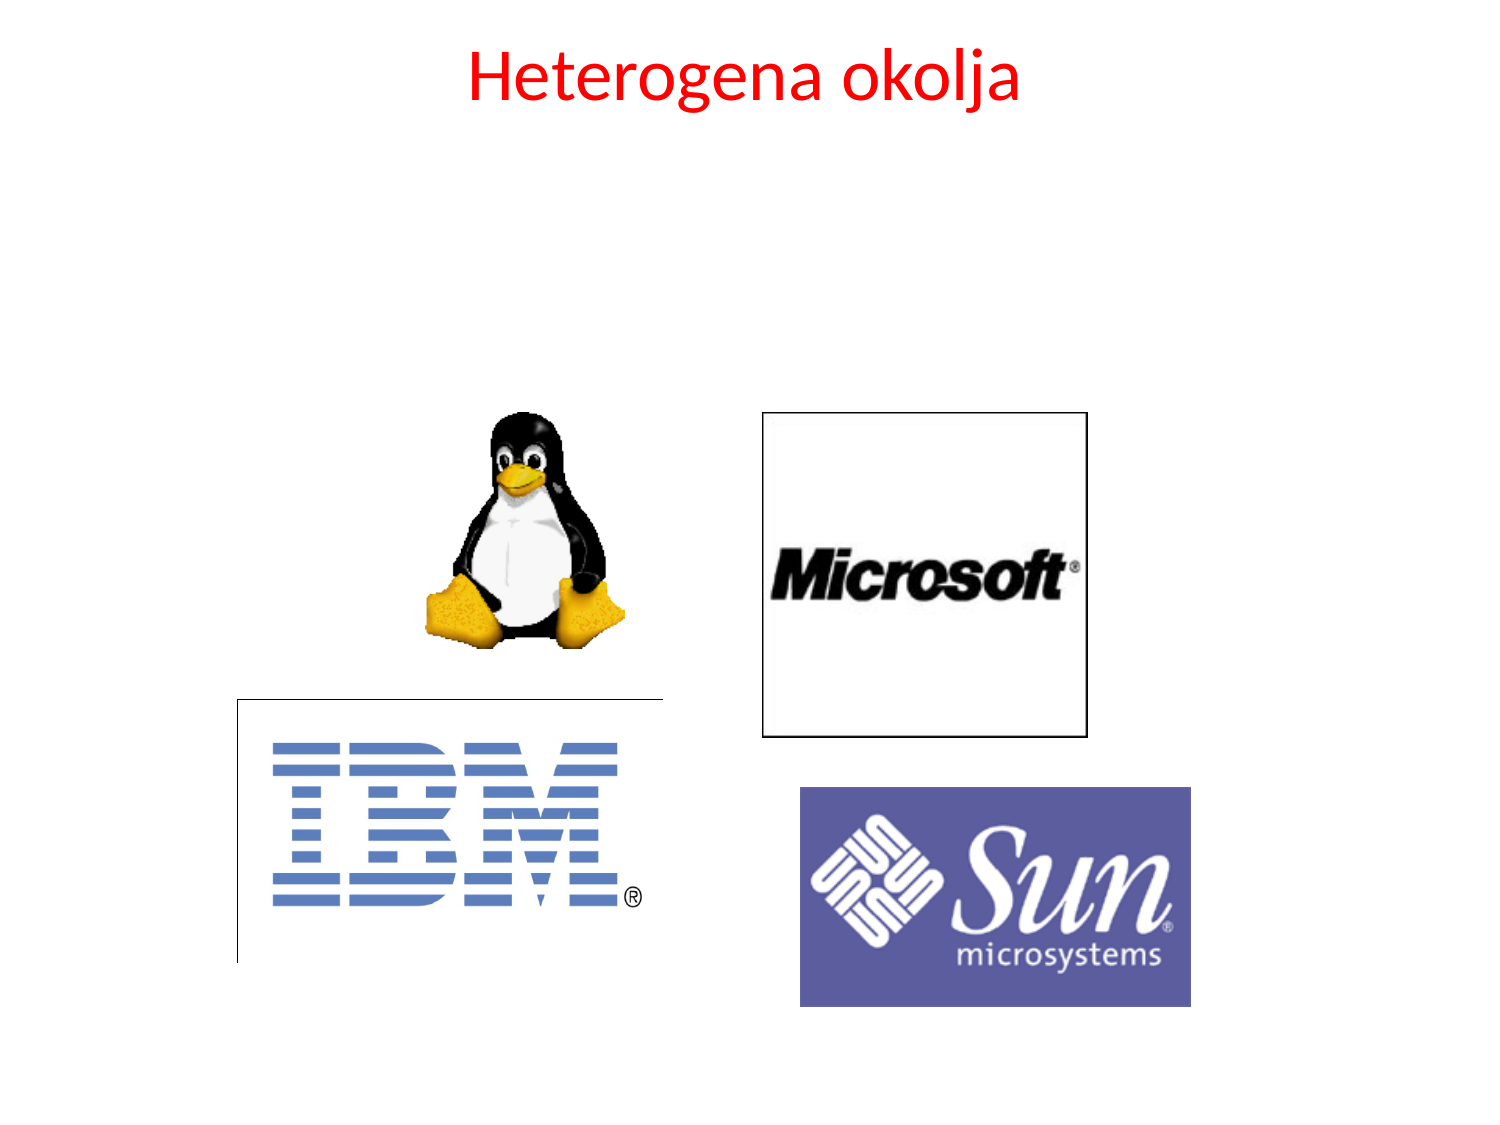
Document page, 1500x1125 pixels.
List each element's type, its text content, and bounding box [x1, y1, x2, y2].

title Heterogena okolja [70, 0, 1421, 141]
picture [762, 412, 1088, 738]
picture [425, 412, 625, 649]
picture [237, 699, 663, 963]
picture [800, 787, 1191, 1007]
